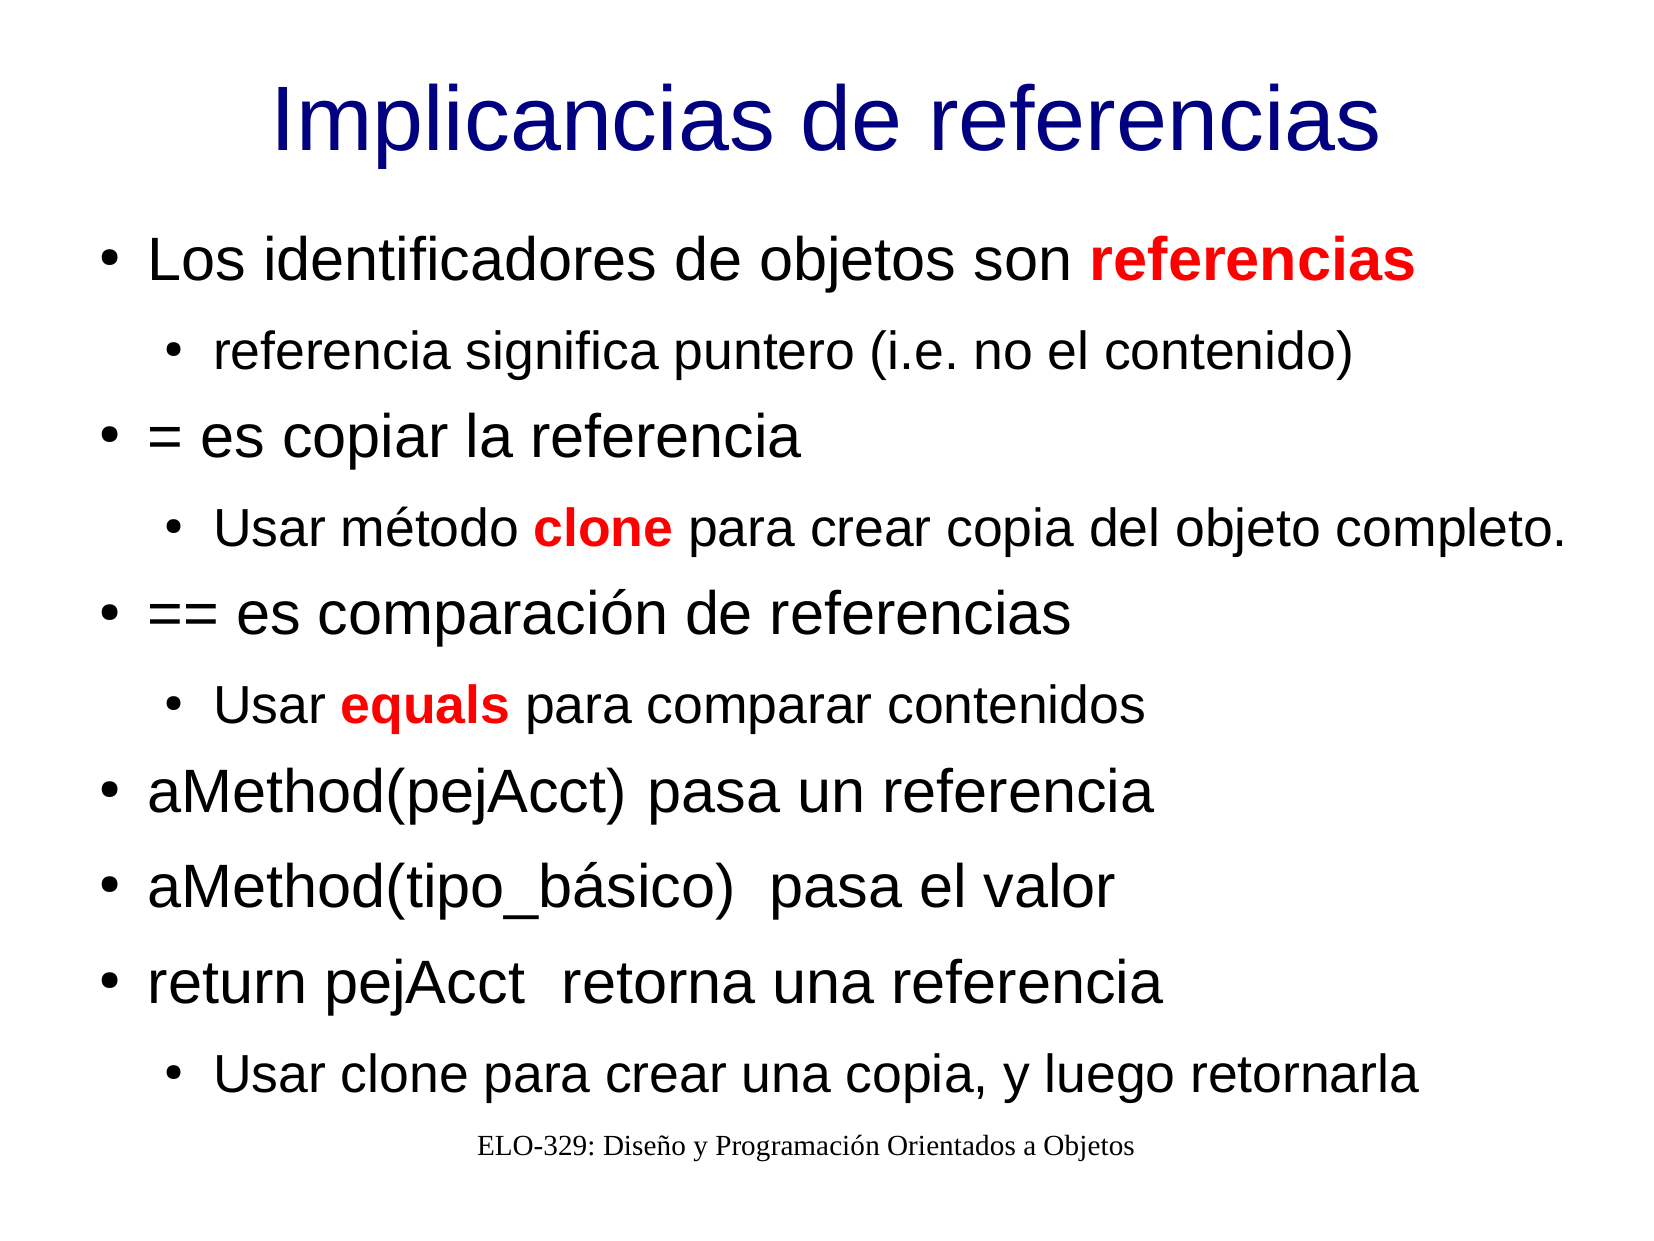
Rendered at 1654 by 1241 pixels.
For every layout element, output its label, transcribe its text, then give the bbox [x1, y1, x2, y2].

title Implicancias de referencias [82, 56, 1571, 181]
list Los identificadores de objetos son referencias referencia significa puntero (i.e. no el contenido) = es copiar la referencia Usar método clone para crear copia del objeto completo. == es comparación de referencias Usar equals para comparar contenidos aMethod(pejAcct) pasa un referencia aMethod(tipo_básico) pasa el valor return pejAcct retorna una referencia Usar clone para crear una copia, y luego retornarla [82, 225, 1571, 1126]
